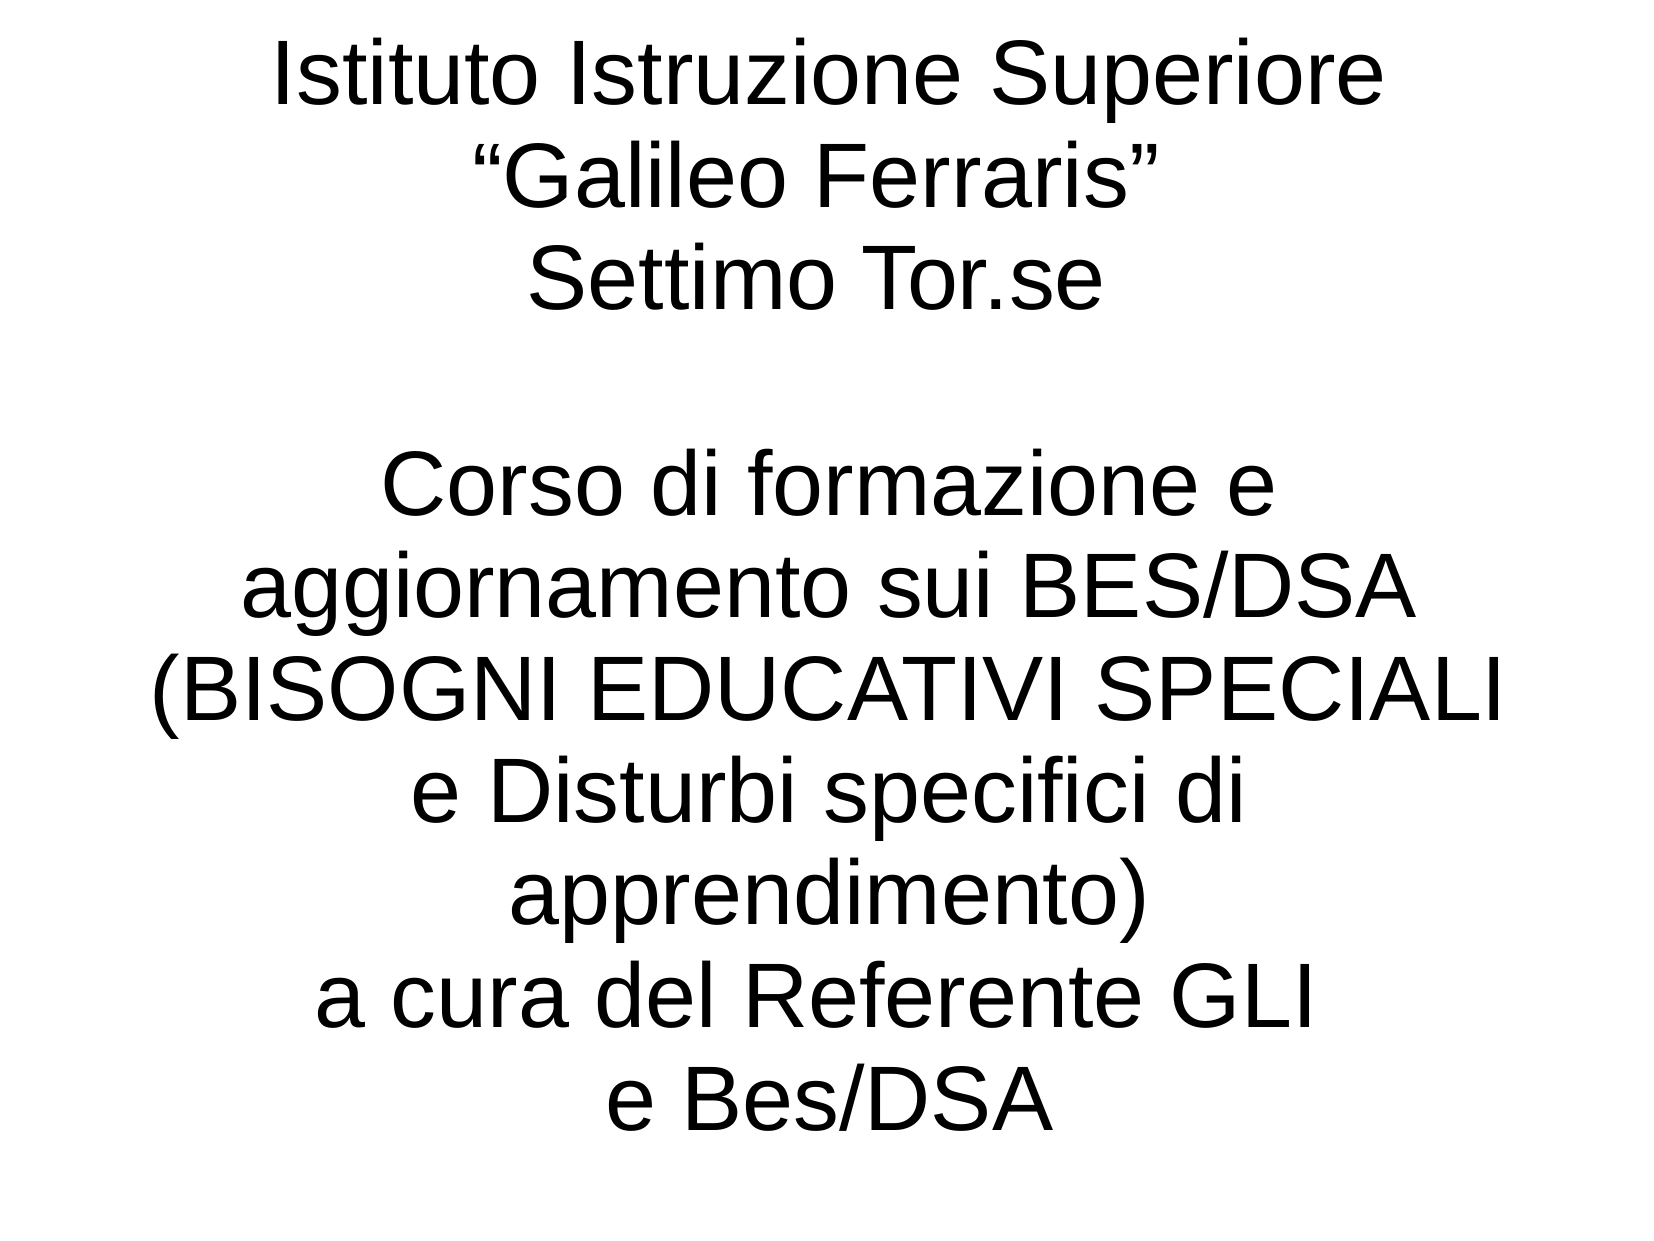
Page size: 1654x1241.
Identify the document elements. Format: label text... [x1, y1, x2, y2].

title Istituto Istruzione Superiore “Galileo Ferraris” Settimo Tor.se Corso di formazione e aggiornamento sui BES/DSA (BISOGNI EDUCATIVI SPECIALI e Disturbi specifici di apprendimento) a cura del Referente GLI e Bes/DSA [123, 0, 1536, 1150]
